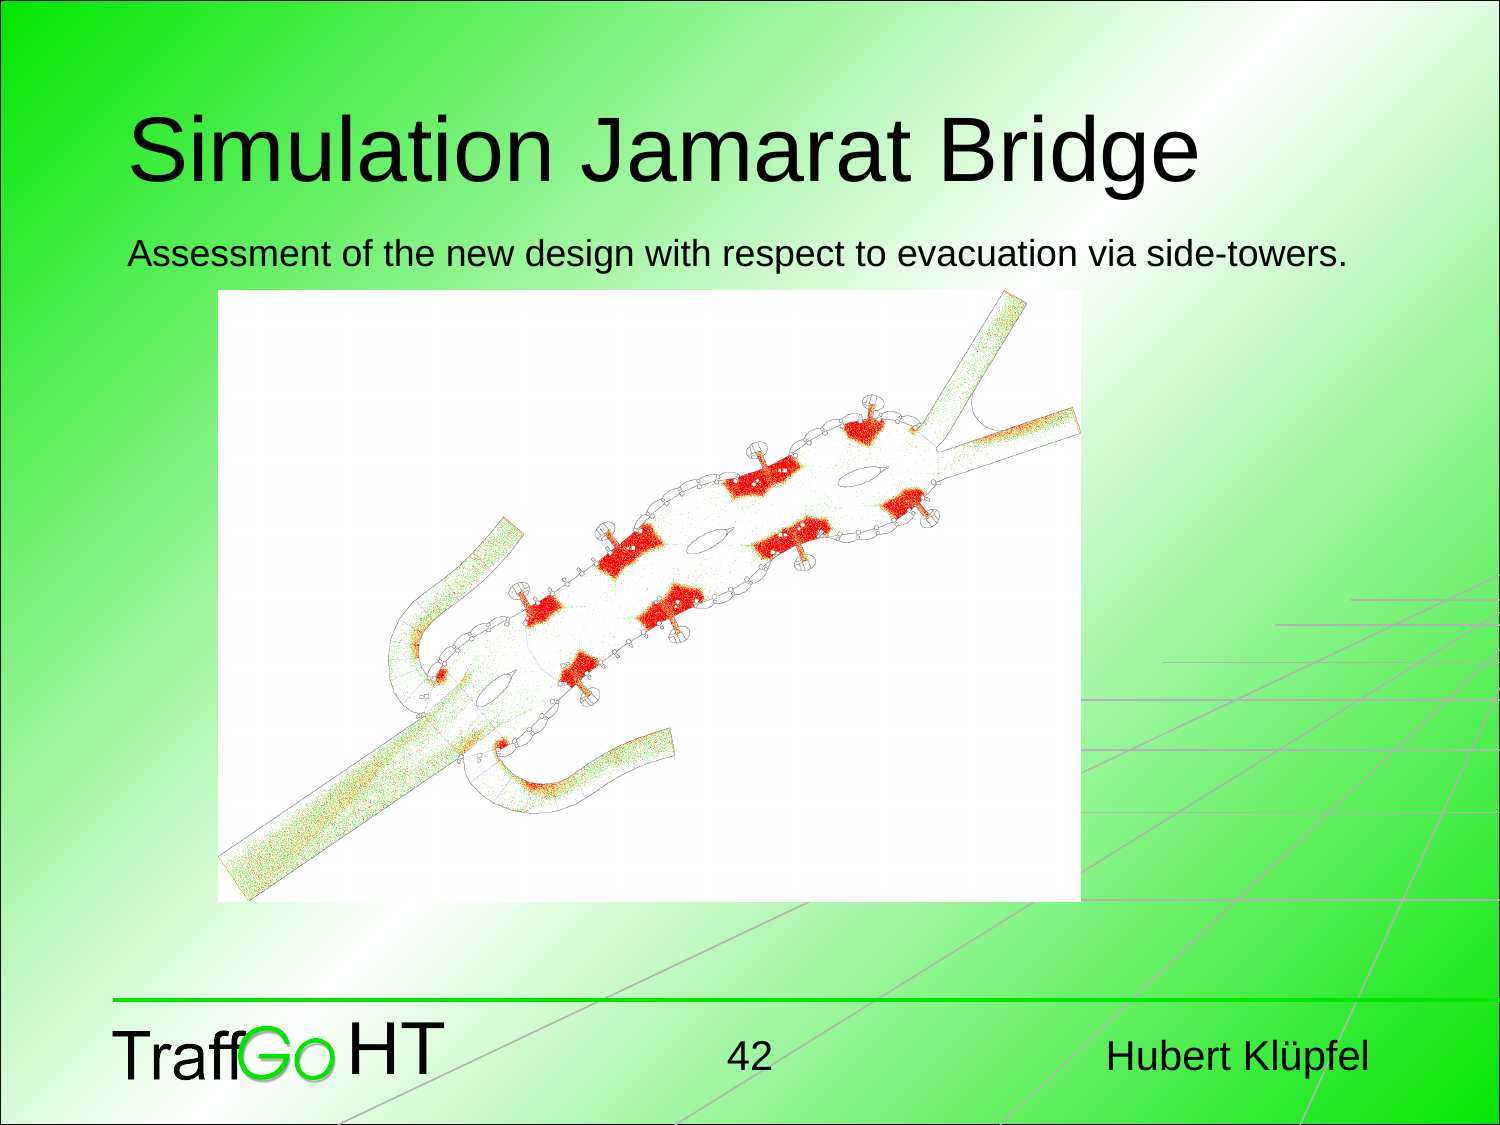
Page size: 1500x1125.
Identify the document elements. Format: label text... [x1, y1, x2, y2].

title Simulation Jamarat Bridge [112, 87, 1388, 213]
picture [112, 1024, 338, 1085]
list Assessment of the new design with respect to evacuation via side-towers. [112, 224, 1388, 291]
picture [218, 290, 1081, 902]
